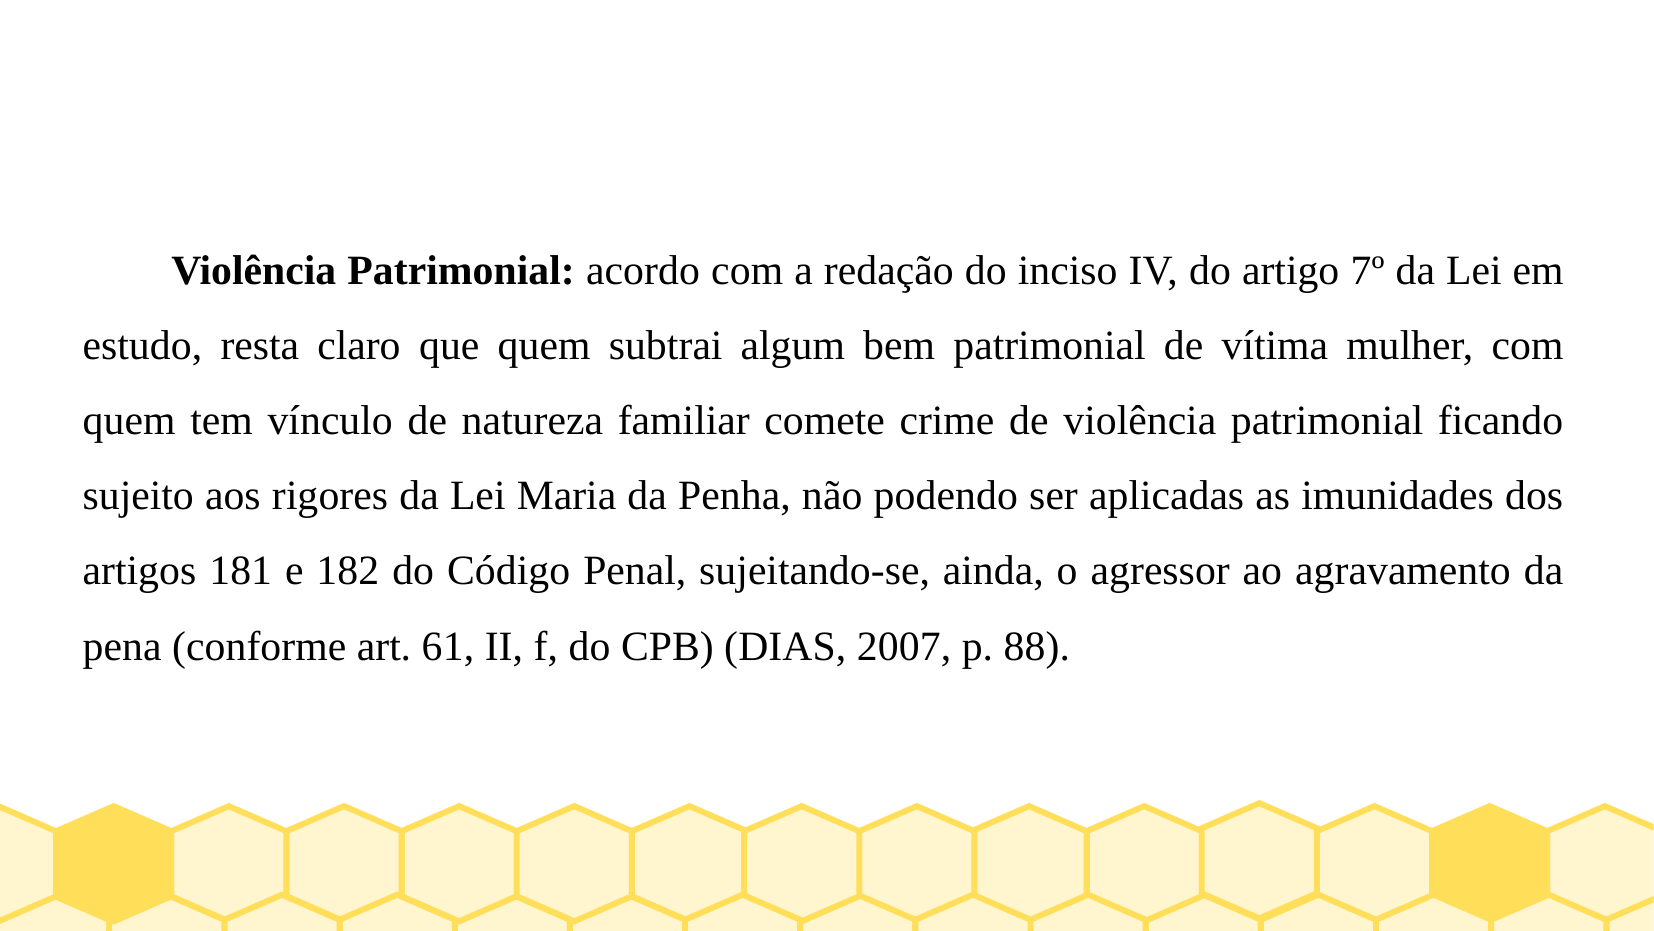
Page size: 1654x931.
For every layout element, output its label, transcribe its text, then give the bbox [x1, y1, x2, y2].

list Violência Patrimonial: acordo com a redação do inciso IV, do artigo 7º da Lei em estudo, resta claro que quem subtrai algum bem patrimonial de vítima mulher, com quem tem vínculo de natureza familiar comete crime de violência patrimonial ficando sujeito aos rigores da Lei Maria da Penha, não podendo ser aplicadas as imunidades dos artigos 181 e 182 do Código Penal, sujeitando-se, ainda, o agressor ao agravamento da pena (conforme art. 61, II, f, do CPB) (DIAS, 2007, p. 88). [82, 217, 1571, 758]
